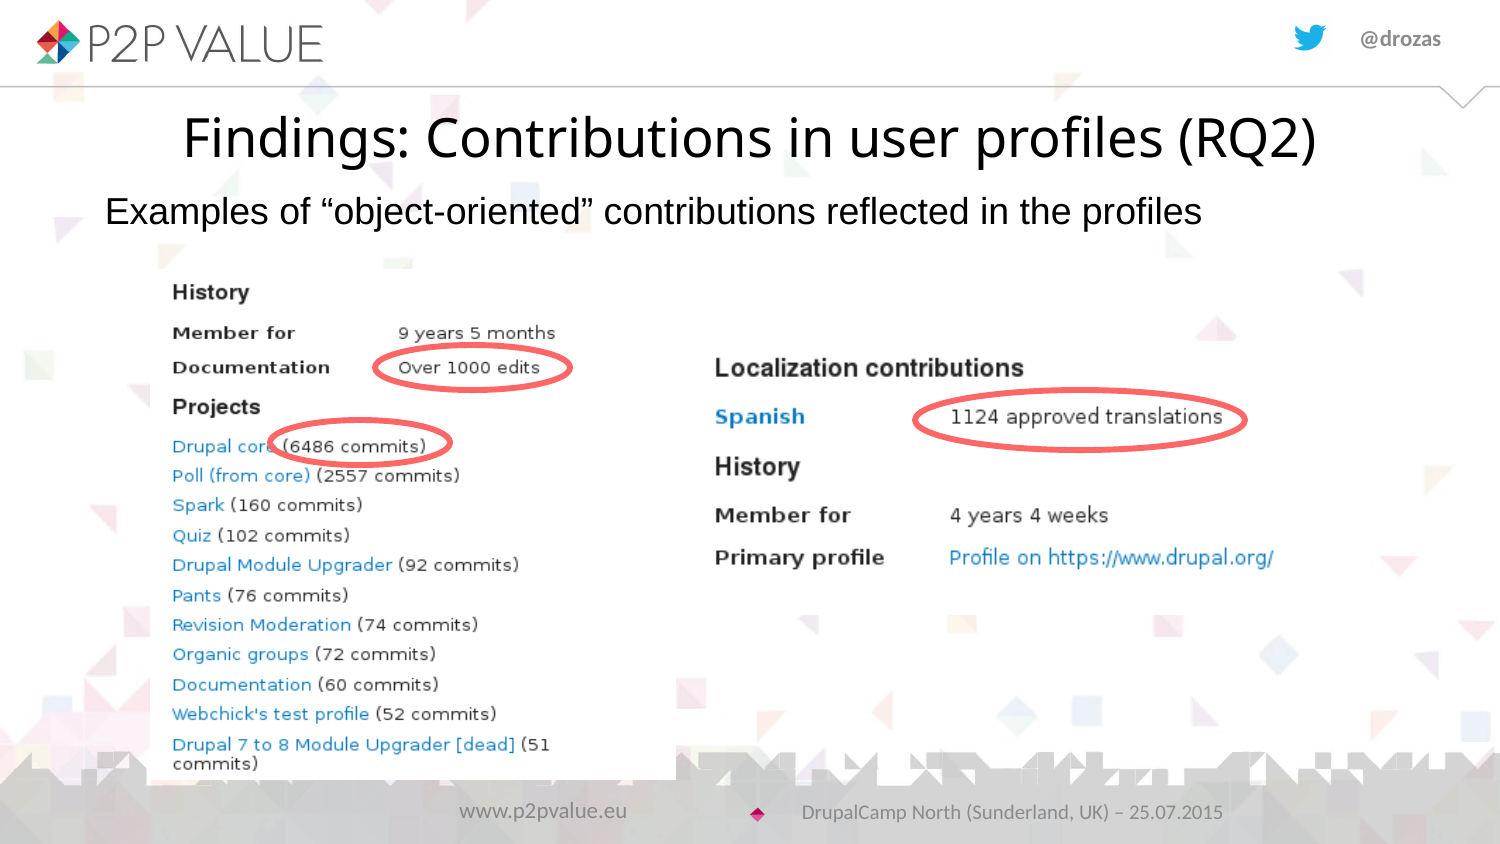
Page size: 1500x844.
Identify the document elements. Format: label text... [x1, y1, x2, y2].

text_box DrupalCamp North (Sunderland, UK) – 25.07.2015 [788, 788, 1481, 834]
text_box www.p2pvalue.eu [453, 789, 672, 829]
picture [0, 0, 1500, 92]
picture [0, 181, 1500, 844]
text_box Examples of “object-oriented” contributions reflected in the profiles [90, 183, 1500, 241]
text_box @drozas [1333, 15, 1455, 60]
title Findings: Contributions in user profiles (RQ2) [0, 92, 1500, 181]
